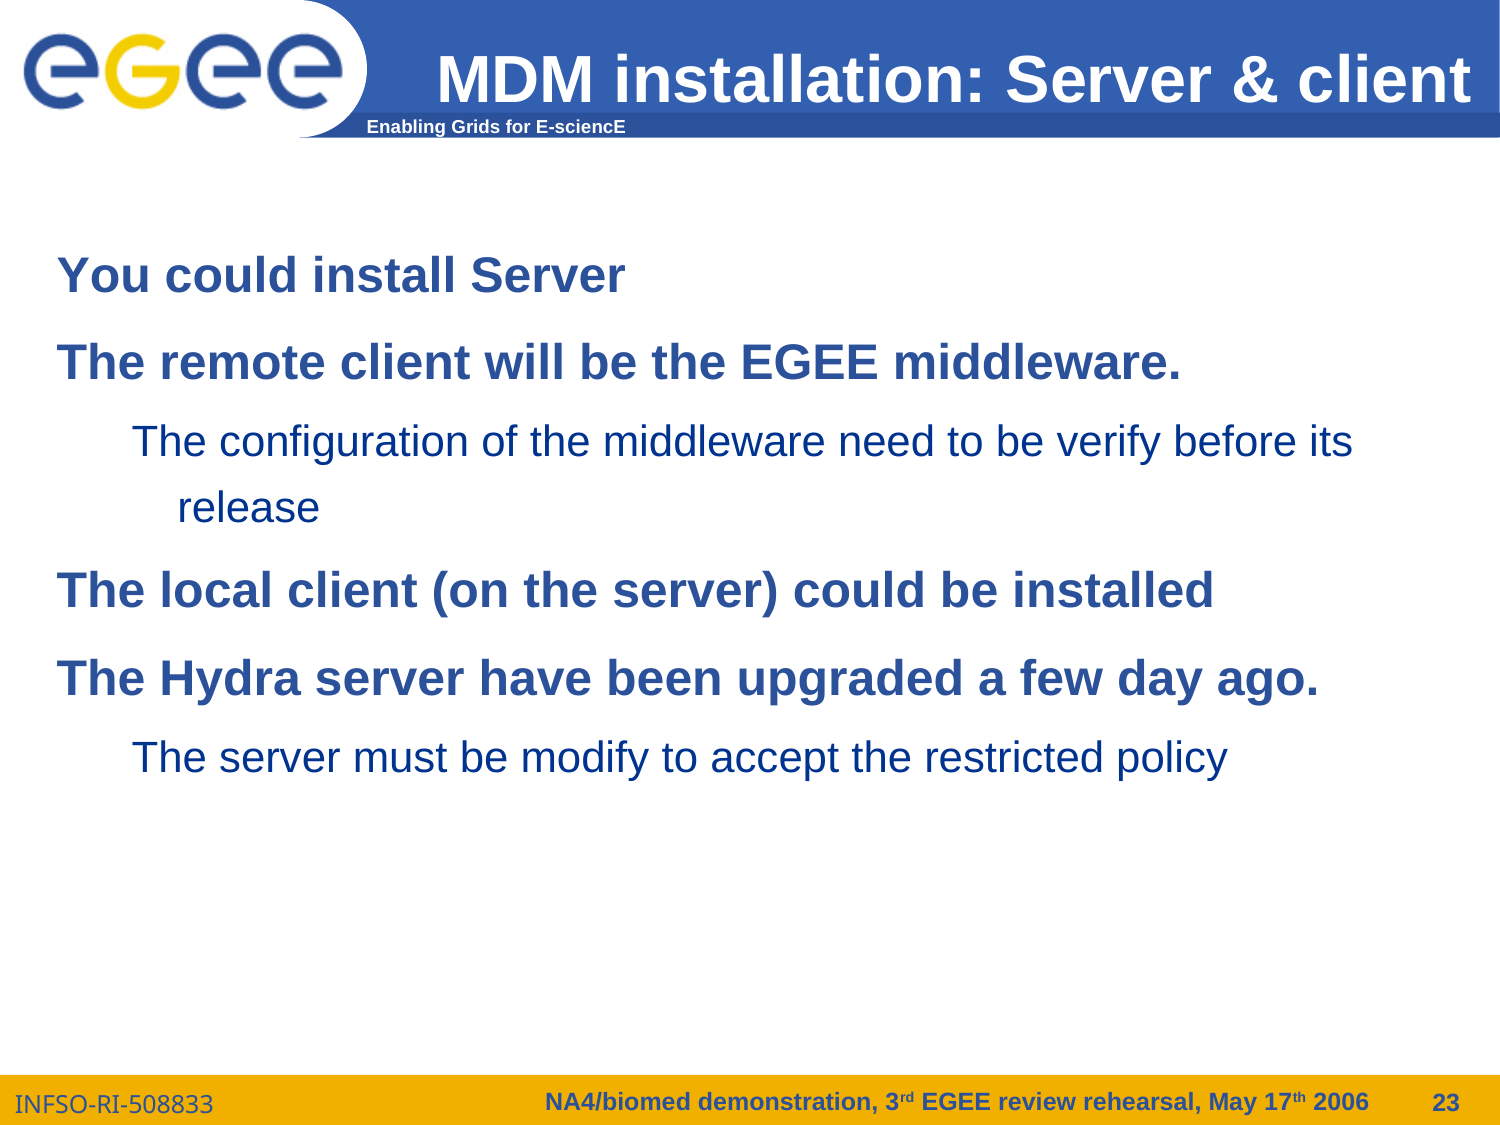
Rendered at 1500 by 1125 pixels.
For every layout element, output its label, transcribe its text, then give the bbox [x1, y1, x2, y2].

title MDM installation: Server & client [369, 10, 1474, 124]
list You could install Server The remote client will be the EGEE middleware. The configuration of the middleware need to be verify before its release The local client (on the server) could be installed The Hydra server have been upgraded a few day ago. The server must be modify to accept the restricted policy [56, 159, 1465, 1087]
picture [18, 30, 349, 112]
